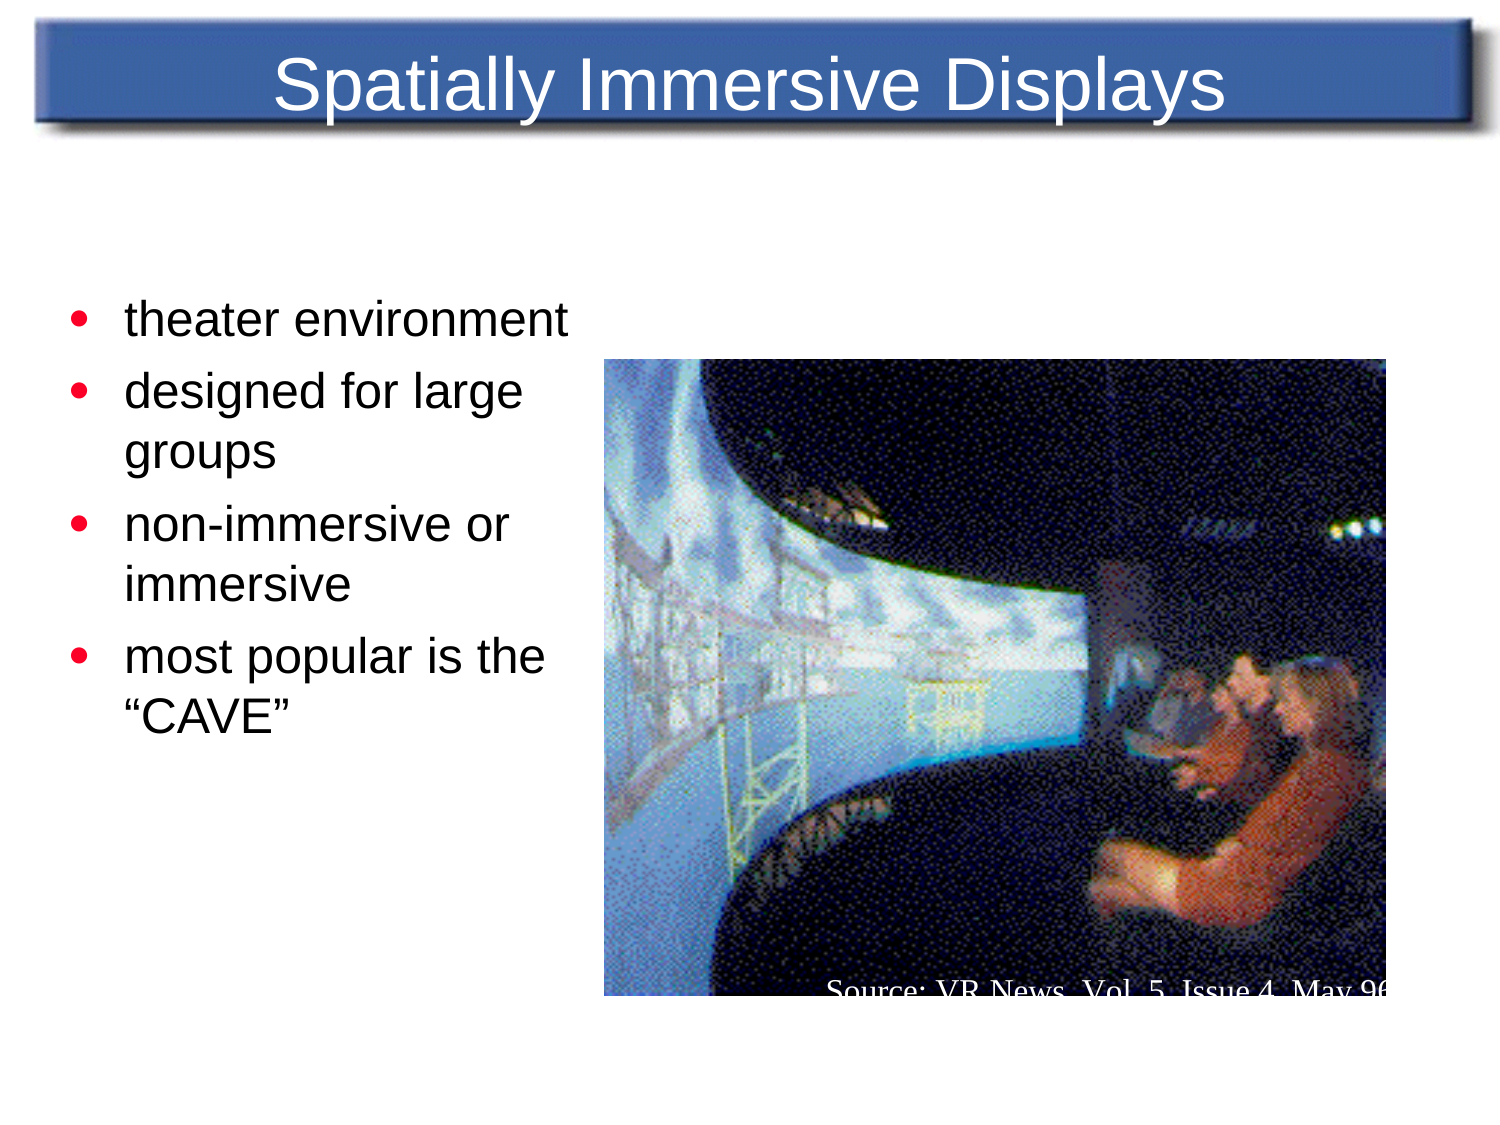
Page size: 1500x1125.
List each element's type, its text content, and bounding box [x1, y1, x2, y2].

picture [604, 359, 1386, 996]
picture [1388, 15, 1500, 142]
text_box Source: VR News, Vol. 5, Issue 4, May 96 [810, 961, 1419, 1016]
picture [33, 15, 112, 142]
title Spatially Immersive Displays [112, 0, 1388, 161]
list theater environment designed for large groups non-immersive or immersive most popular is the “CAVE” [53, 278, 679, 954]
